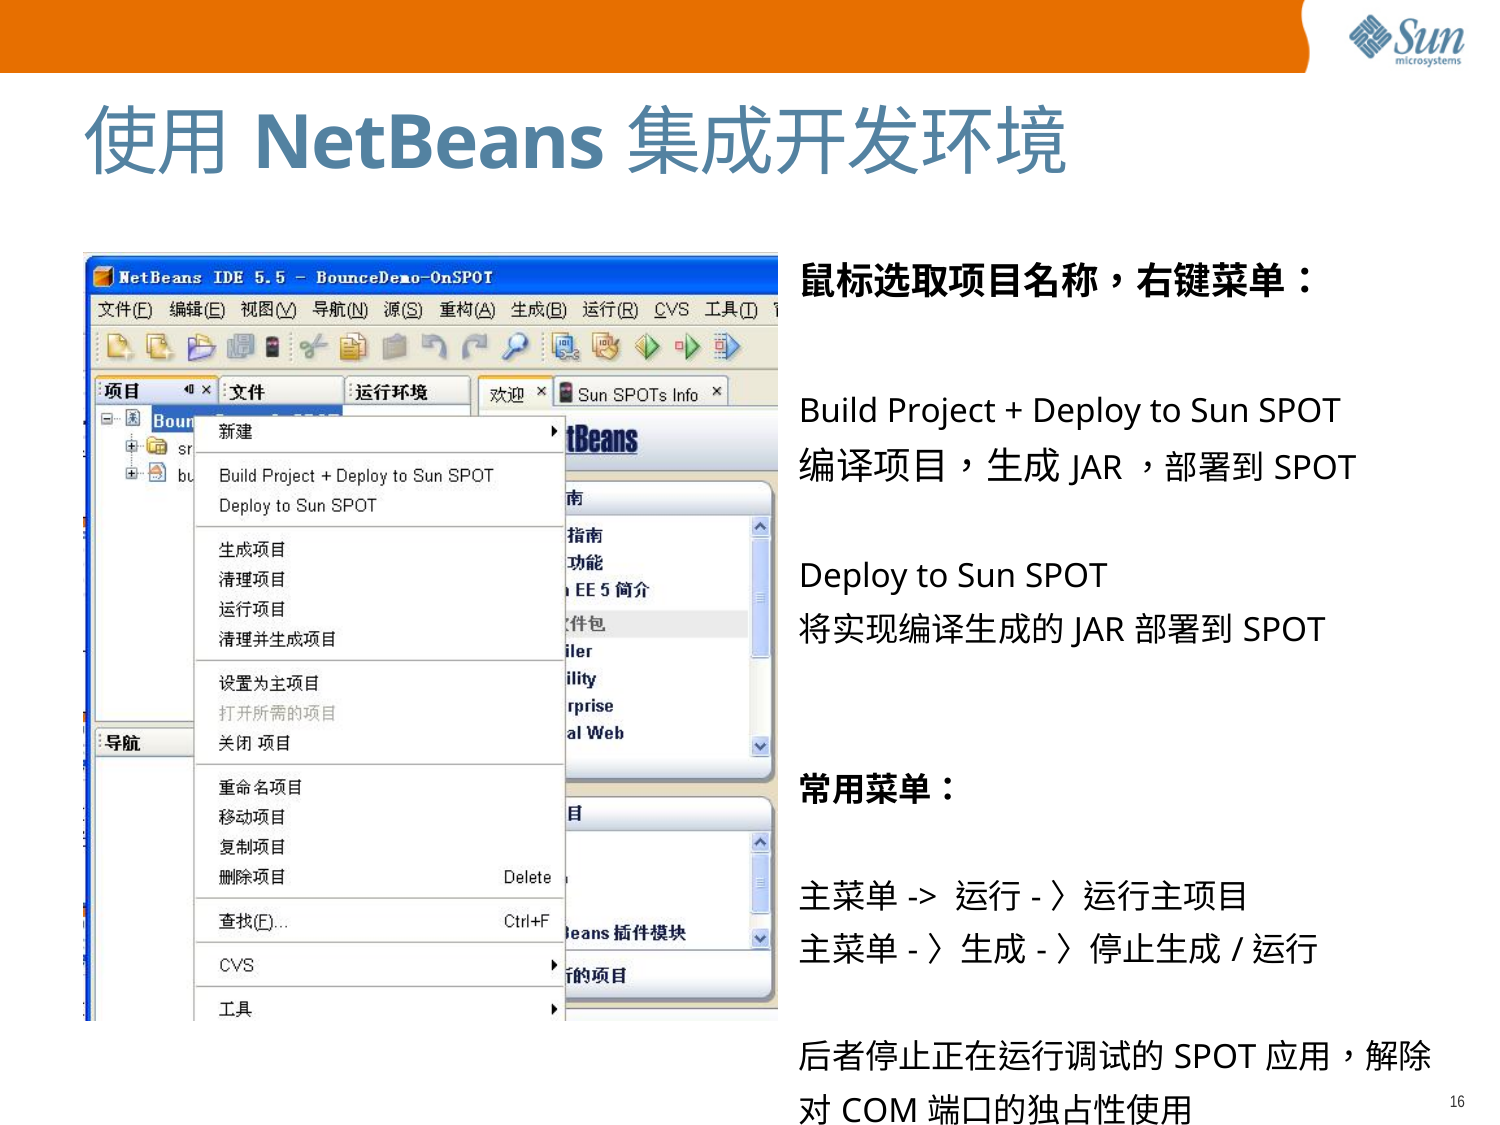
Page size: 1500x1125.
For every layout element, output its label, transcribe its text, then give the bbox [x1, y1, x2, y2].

title 使用NetBeans集成开发环境 [83, 94, 1446, 199]
text_box 鼠标选取项目名称，右键菜单： Build Project + Deploy to Sun SPOT 编译项目，生成JAR，部署到SPOT Deploy to Sun SPOT 将实现编译生成的JAR部署到SPOT 常用菜单： 主菜单-> 运行-〉运行主项目 主菜单-〉生成-〉停止生成/运行 后者停止正在运行调试的SPOT应用，解除 对COM端口的独占性使用 [799, 260, 1414, 1021]
picture [0, 0, 1500, 73]
picture [83, 252, 778, 1021]
